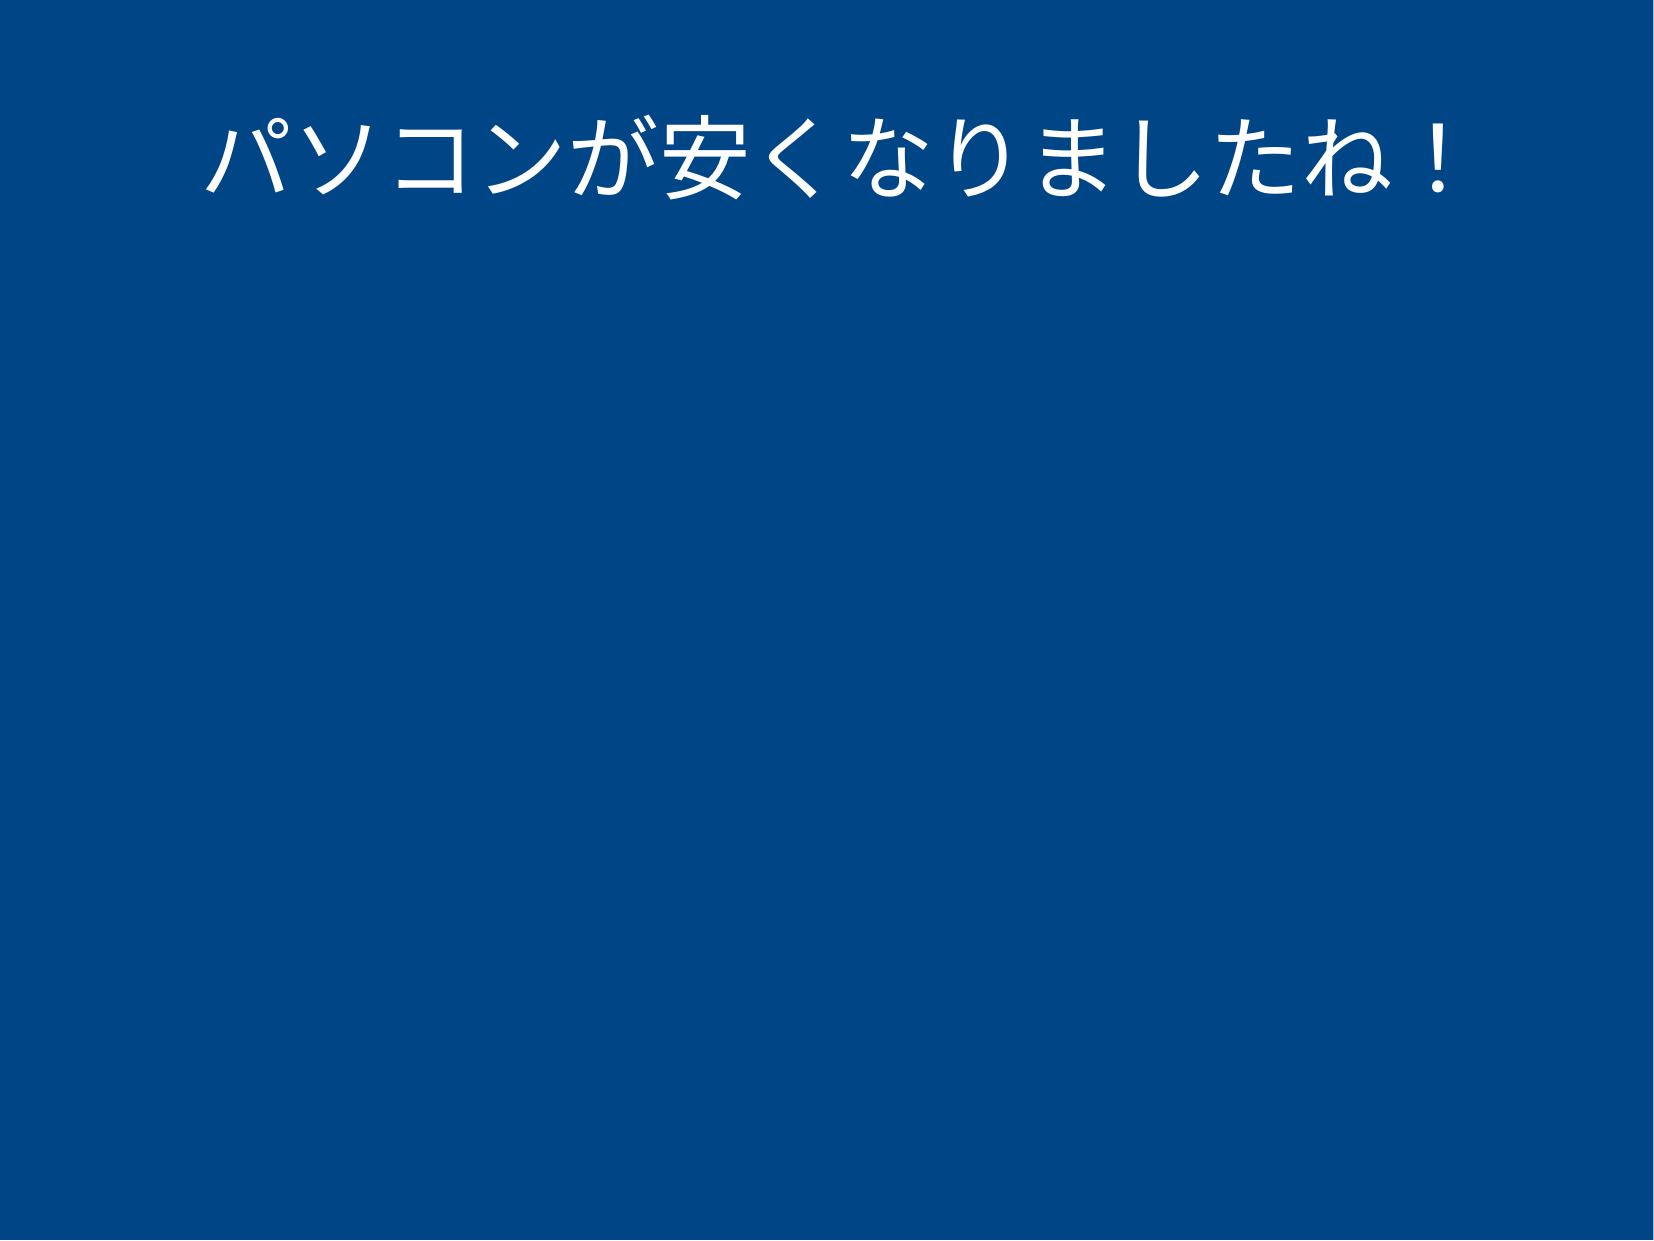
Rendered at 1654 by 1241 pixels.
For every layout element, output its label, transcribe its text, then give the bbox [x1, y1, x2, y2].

title パソコンが安くなりましたね！ [82, 56, 1571, 250]
